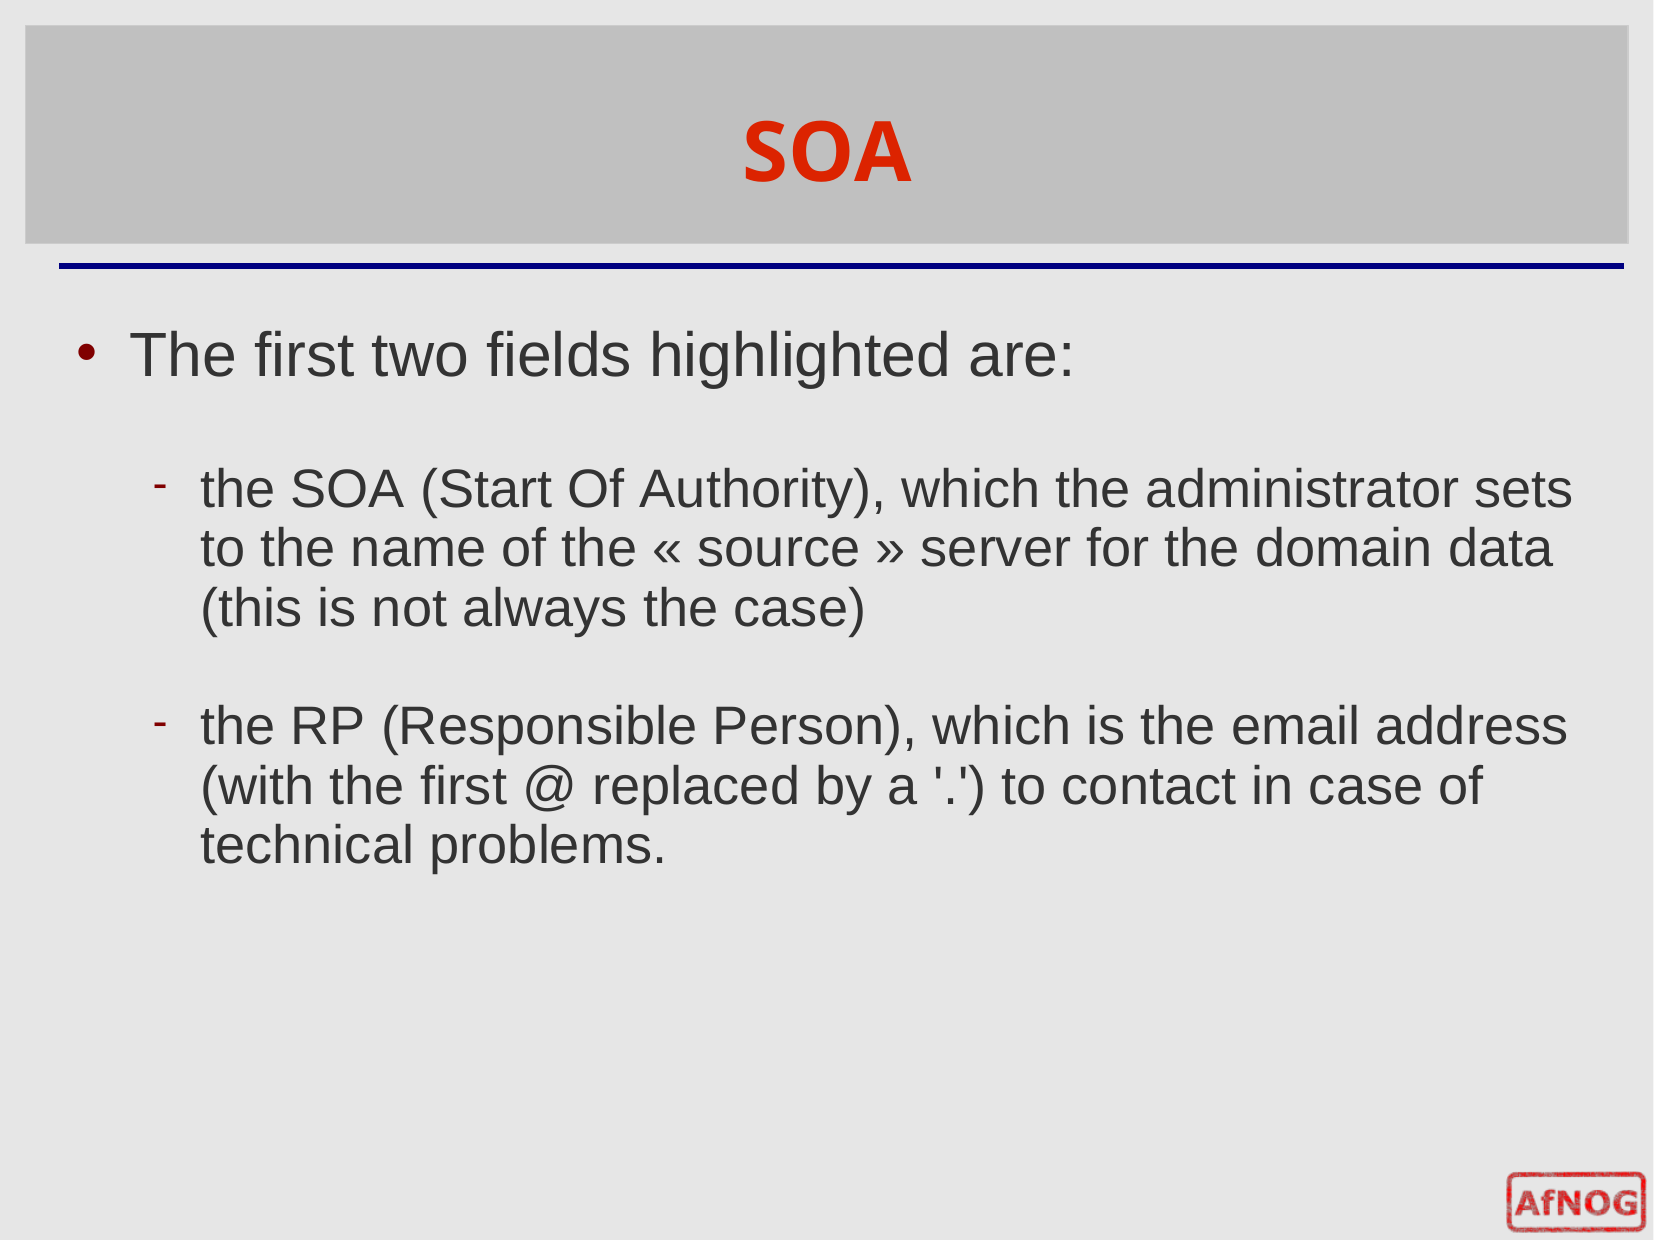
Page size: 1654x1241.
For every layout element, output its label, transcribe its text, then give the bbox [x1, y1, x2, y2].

list The first two fields highlighted are: the SOA (Start Of Authority), which the administrator sets to the name of the « source » server for the domain data (this is not always the case) the RP (Responsible Person), which is the email address (with the first @ replaced by a '.') to contact in case of technical problems. [59, 322, 1595, 1132]
picture [1505, 1170, 1648, 1235]
title SOA [121, 46, 1534, 254]
